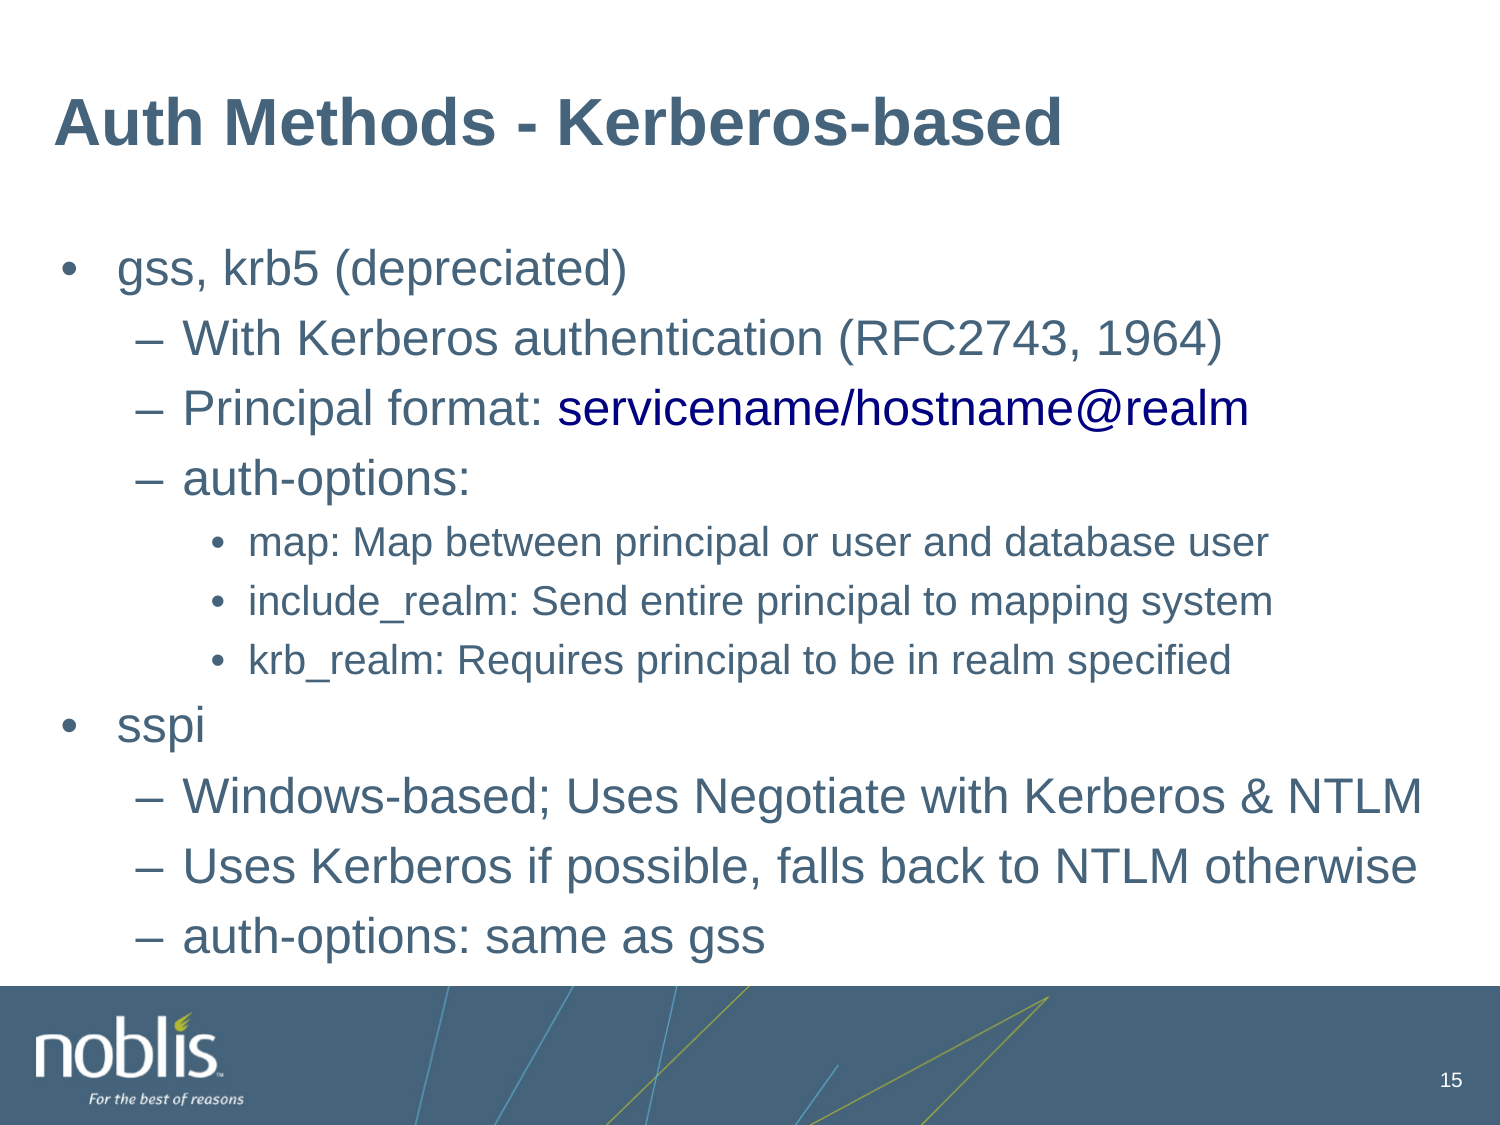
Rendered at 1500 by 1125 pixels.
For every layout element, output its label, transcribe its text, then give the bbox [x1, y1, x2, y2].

picture [0, 986, 1500, 1125]
list gss, krb5 (depreciated) With Kerberos authentication (RFC2743, 1964) Principal format: servicename/hostname@realm auth-options: map: Map between principal or user and database user include_realm: Send entire principal to mapping system krb_realm: Requires principal to be in realm specified sspi Windows-based; Uses Negotiate with Kerberos & NTLM Uses Kerberos if possible, falls back to NTLM otherwise auth-options: same as gss [60, 239, 1437, 968]
title Auth Methods - Kerberos-based [53, 38, 1438, 211]
